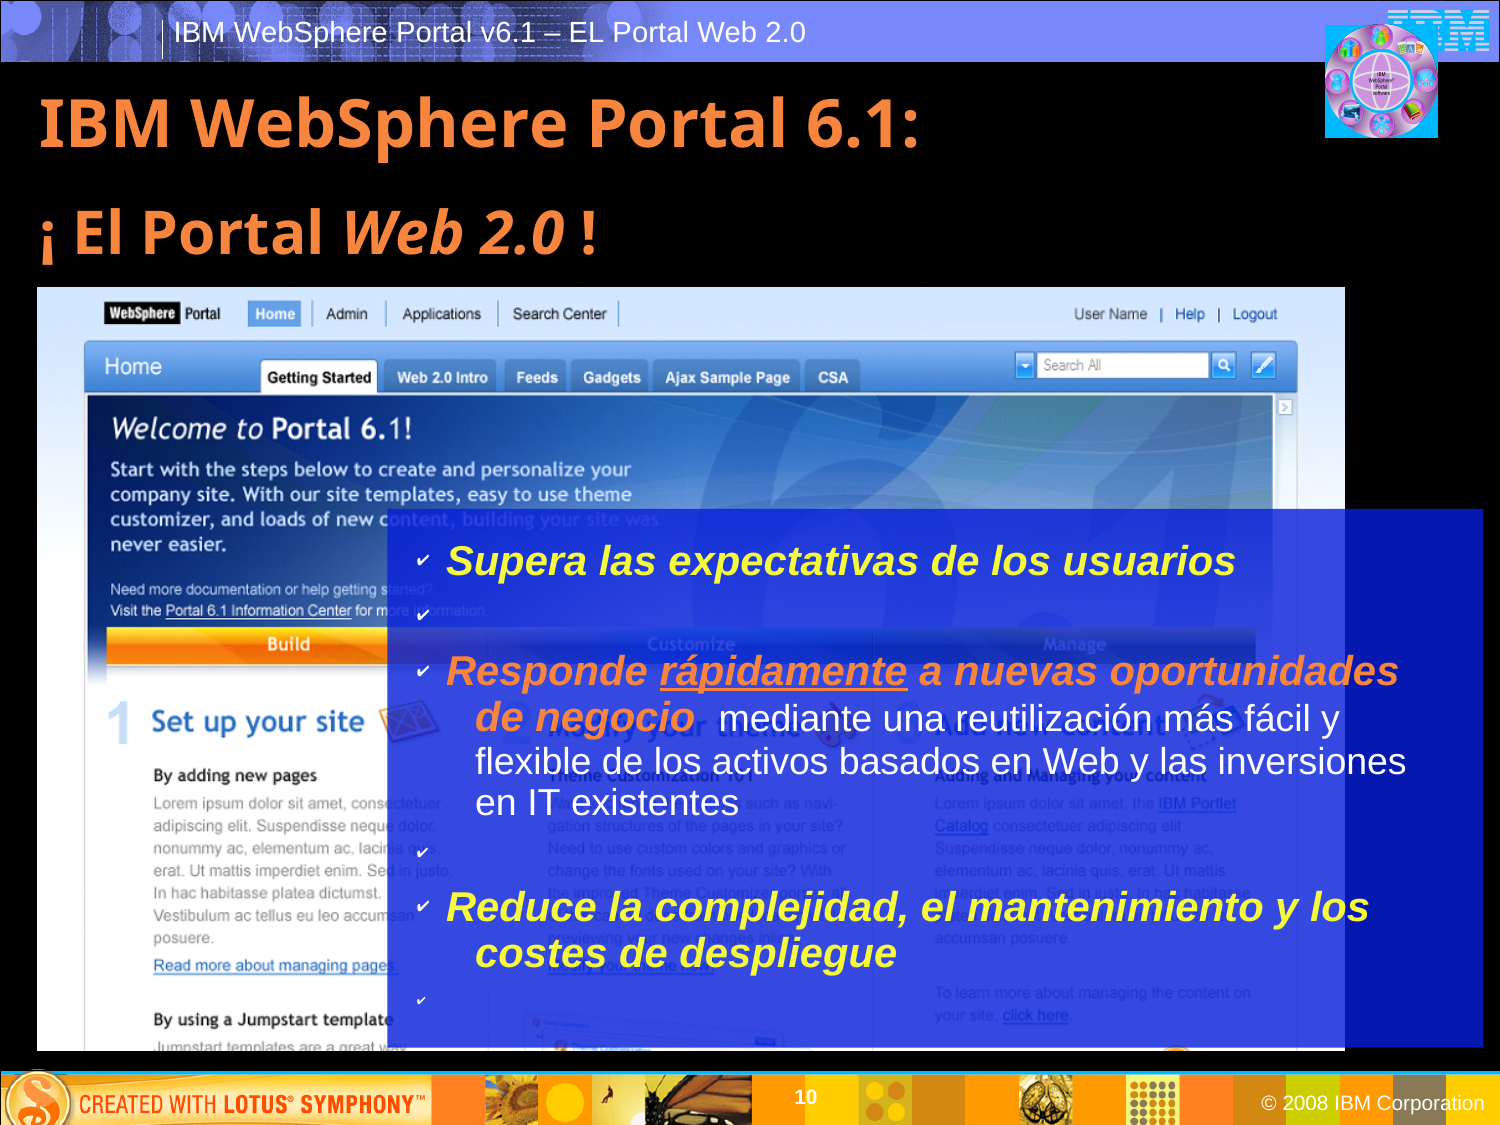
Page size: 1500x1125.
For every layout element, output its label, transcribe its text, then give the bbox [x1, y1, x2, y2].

title IBM WebSphere Portal 6.1: ¡ El Portal Web 2.0 ! [24, 71, 1415, 381]
picture [1, 1071, 1500, 1125]
picture [37, 381, 1345, 1051]
picture [1, 1, 1499, 138]
text_box Supera las expectativas de los usuarios Responde rápidamente a nuevas oportunidades de negocio mediante una reutilización más fácil y flexible de los activos basados en Web y las inversiones en IT existentes Reduce la complejidad, el mantenimiento y los costes de despliegue [387, 508, 1484, 1048]
